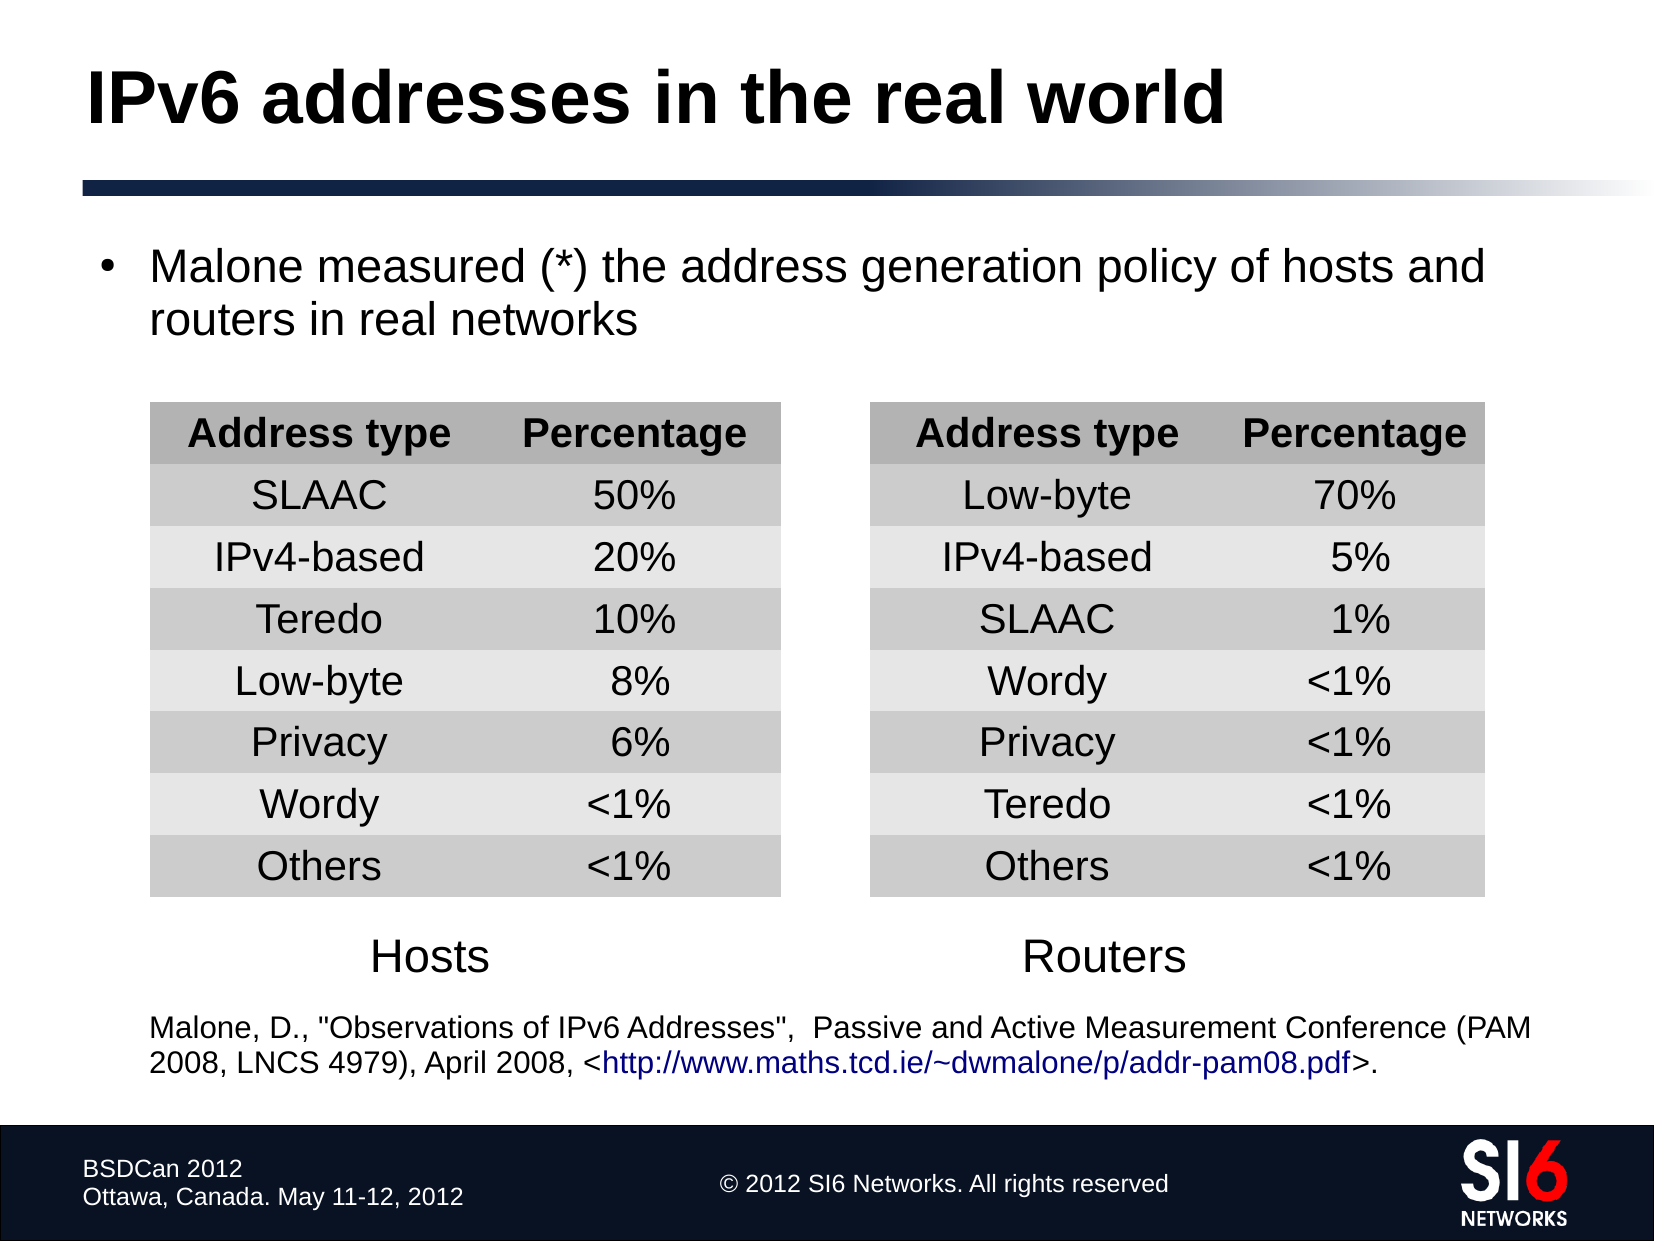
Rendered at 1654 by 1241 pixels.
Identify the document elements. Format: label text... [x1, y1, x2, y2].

table_cell Low-byte [150, 650, 489, 711]
table_cell IPv4-based [870, 526, 1225, 588]
table_cell Wordy [150, 773, 489, 835]
table_cell IPv4-based [150, 526, 489, 588]
table_cell Wordy [870, 650, 1225, 711]
picture [1461, 1139, 1567, 1226]
table_cell <1% [489, 773, 781, 835]
table_cell 5% [1225, 526, 1485, 588]
table_cell 50% [489, 464, 781, 526]
table_cell <1% [1225, 773, 1485, 835]
table_cell Others [150, 835, 489, 897]
table_cell 10% [489, 588, 781, 650]
table_cell 20% [489, 526, 781, 588]
table_cell SLAAC [870, 588, 1225, 650]
table_cell Low-byte [870, 464, 1225, 526]
table_cell <1% [1225, 835, 1485, 897]
table_header Percentage [1225, 402, 1485, 464]
table_cell 1% [1225, 588, 1485, 650]
table_cell Privacy [870, 711, 1225, 773]
table_cell <1% [1225, 650, 1485, 711]
table_cell 8% [489, 650, 781, 711]
table_cell Privacy [150, 711, 489, 773]
table_cell 6% [489, 711, 781, 773]
table_header Percentage [489, 402, 781, 464]
table_cell 70% [1225, 464, 1485, 526]
table_cell Teredo [150, 588, 489, 650]
table_cell SLAAC [150, 464, 489, 526]
table_cell <1% [1225, 711, 1485, 773]
table_cell <1% [489, 835, 781, 897]
table_header Address type [150, 402, 489, 464]
table_cell Teredo [870, 773, 1225, 835]
list Malone measured (*) the address generation policy of hosts and routers in real networks [82, 240, 1571, 346]
list Hosts Routers Malone, D., "Observations of IPv6 Addresses", Passive and Active Measurement Conference (PAM 2008, LNCS 4979), April 2008, <http://www.maths.tcd.ie/~dwmalone/p/addr-pam08.pdf>. [82, 930, 1571, 1081]
table_header Address type [870, 402, 1225, 464]
title IPv6 addresses in the real world [86, 30, 1576, 166]
table_cell Others [870, 835, 1225, 897]
